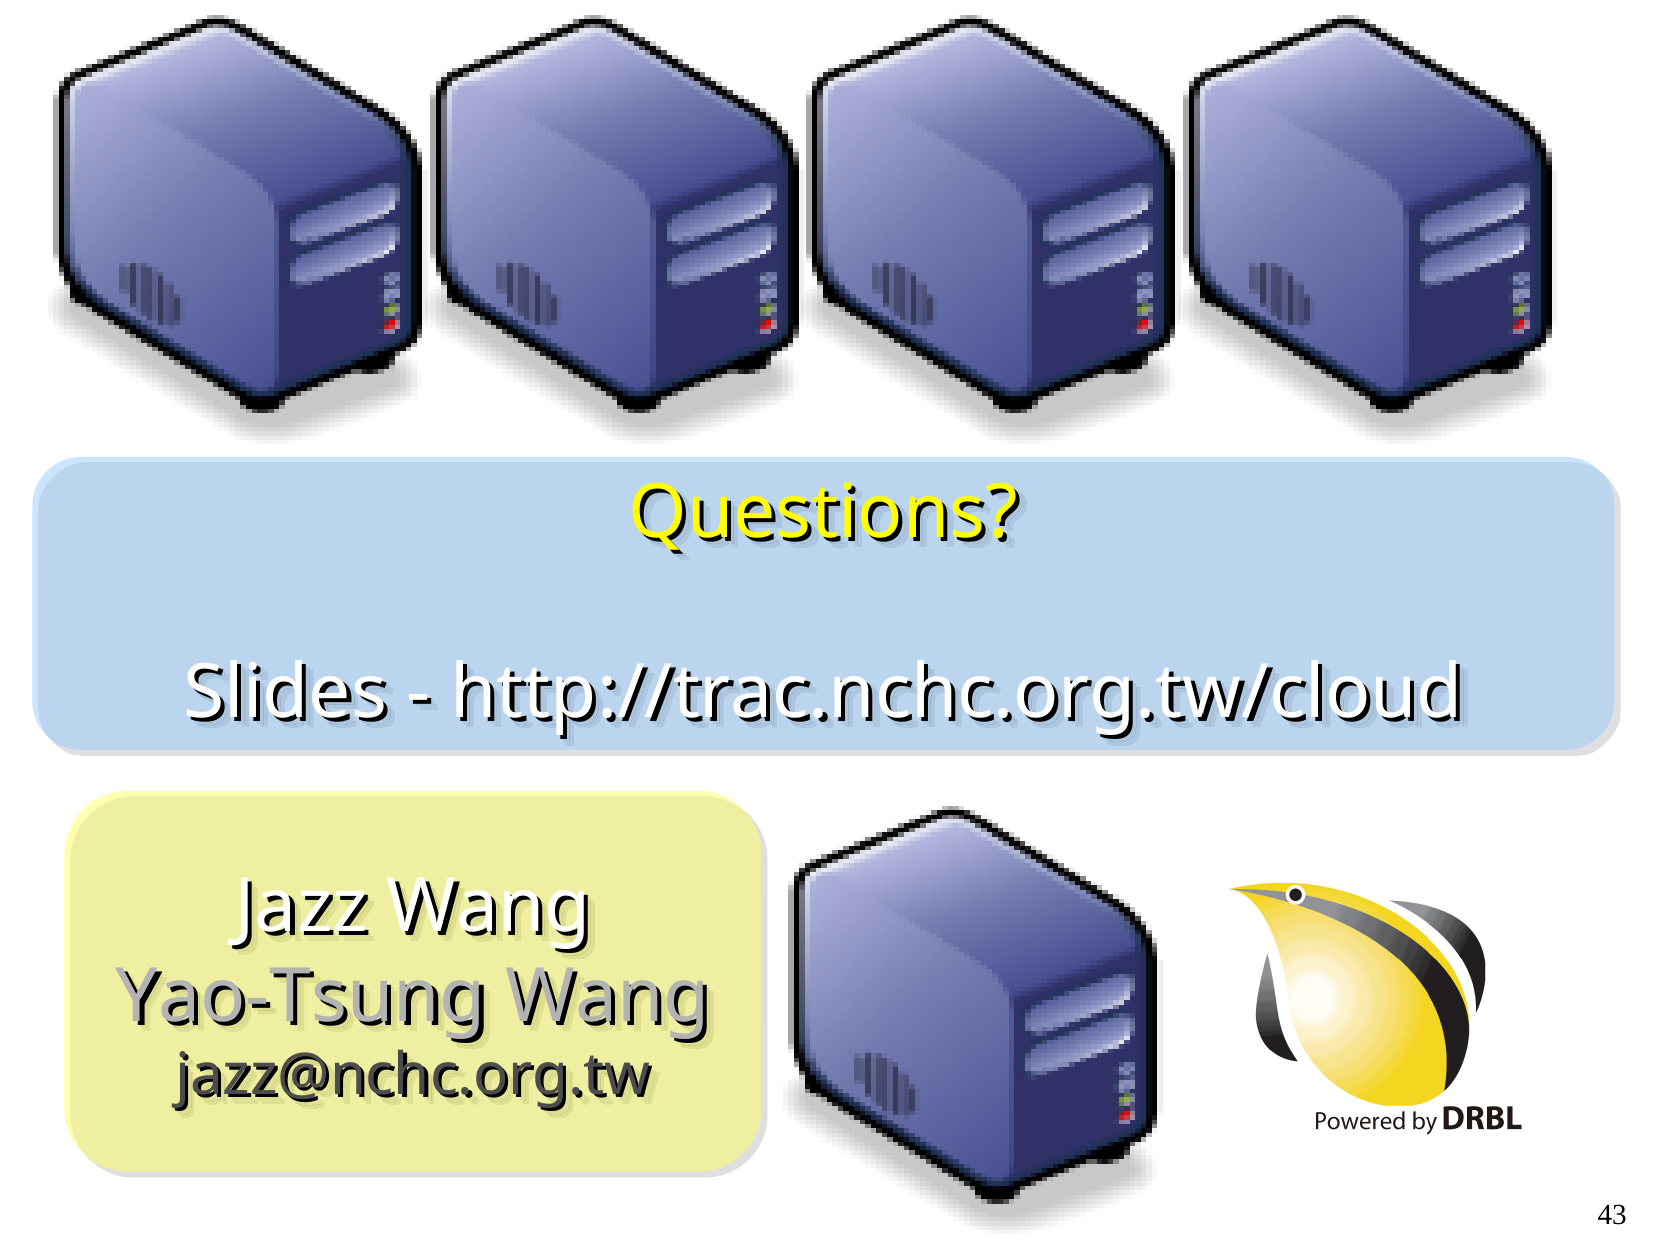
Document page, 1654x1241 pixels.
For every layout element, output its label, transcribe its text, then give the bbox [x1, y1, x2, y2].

text_box Jazz Wang Yao-Tsung Wang jazz@nchc.org.tw [64, 790, 761, 1172]
text_box Questions? Slides - http://trac.nchc.org.tw/cloud [32, 456, 1615, 750]
picture [26, 2, 1596, 498]
picture [761, 793, 1202, 1238]
picture [1215, 867, 1536, 1143]
